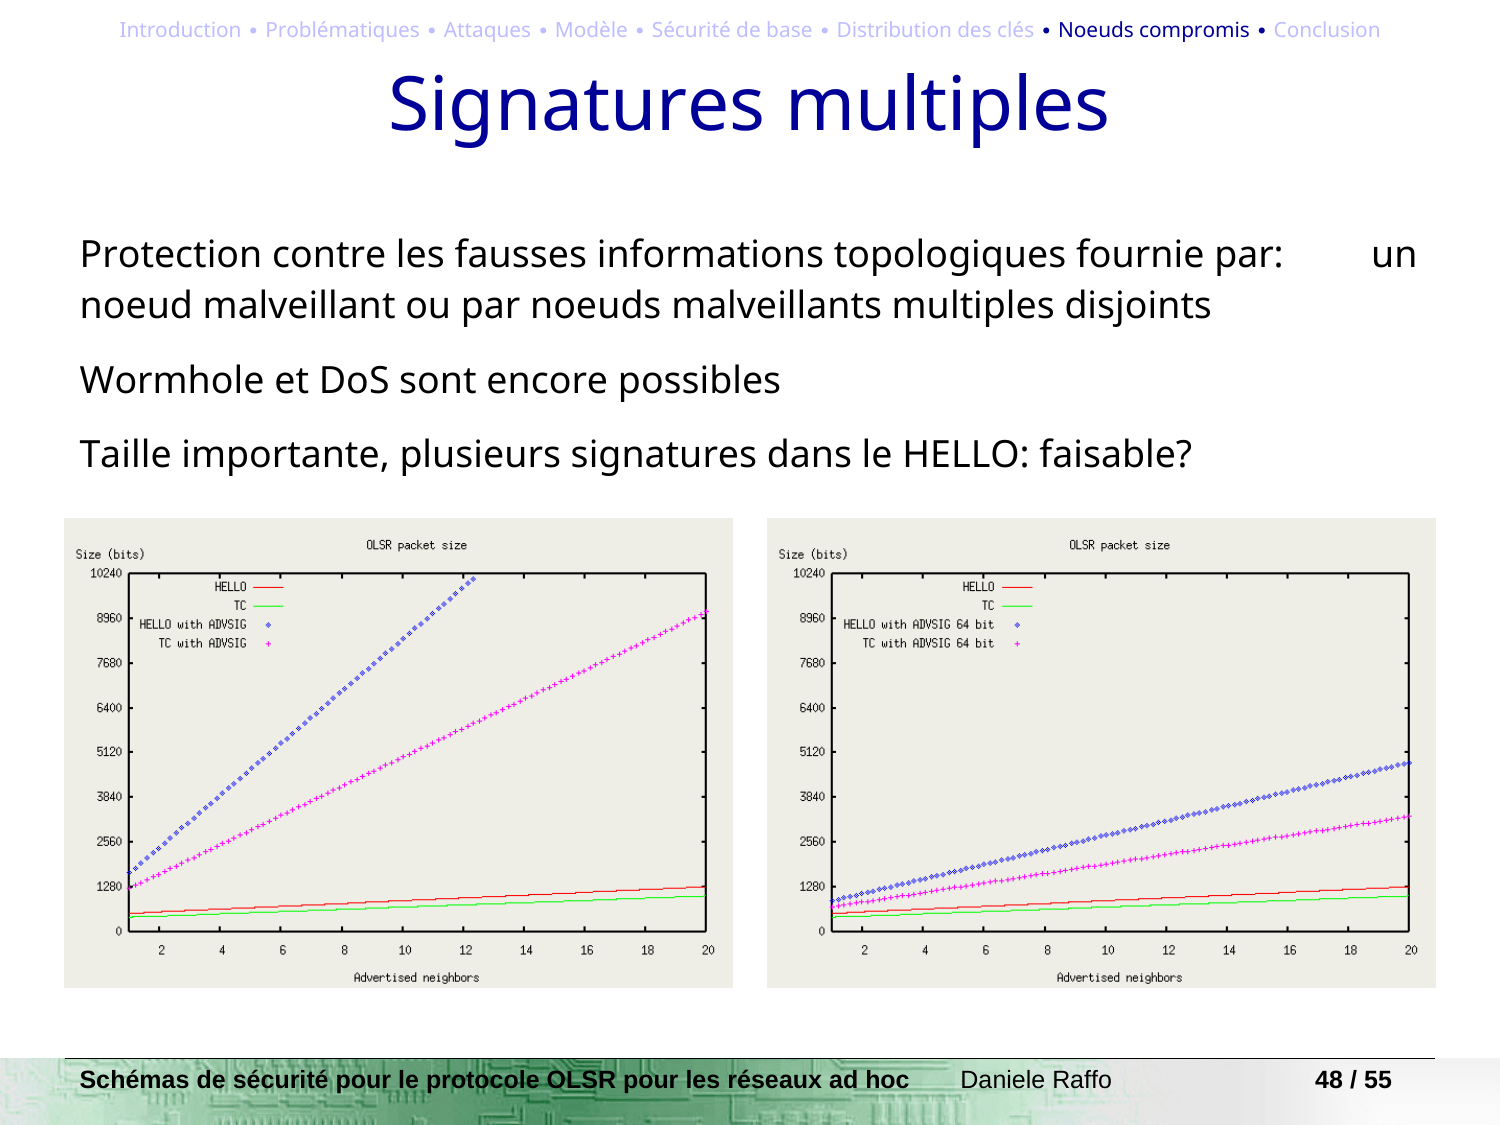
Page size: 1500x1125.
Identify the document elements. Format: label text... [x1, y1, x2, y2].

text_box Protection contre les fausses informations topologiques fournie par: un noeud malveillant ou par noeuds malveillants multiples disjoints Wormhole et DoS sont encore possibles Taille importante, plusieurs signatures dans le HELLO: faisable? [64, 219, 1436, 487]
picture [767, 518, 1436, 988]
picture [64, 518, 733, 988]
text_box Introduction ∙ Problématiques ∙ Attaques ∙ Modèle ∙ Sécurité de base ∙ Distribution des clés ∙ Noeuds compromis ∙ Conclusion [0, 7, 1500, 52]
picture [0, 1058, 1500, 1125]
text_box Schémas de sécurité pour le protocole OLSR pour les réseaux ad hoc Daniele Raffo [64, 1058, 1436, 1103]
text_box Signatures multiples [64, 52, 1436, 161]
